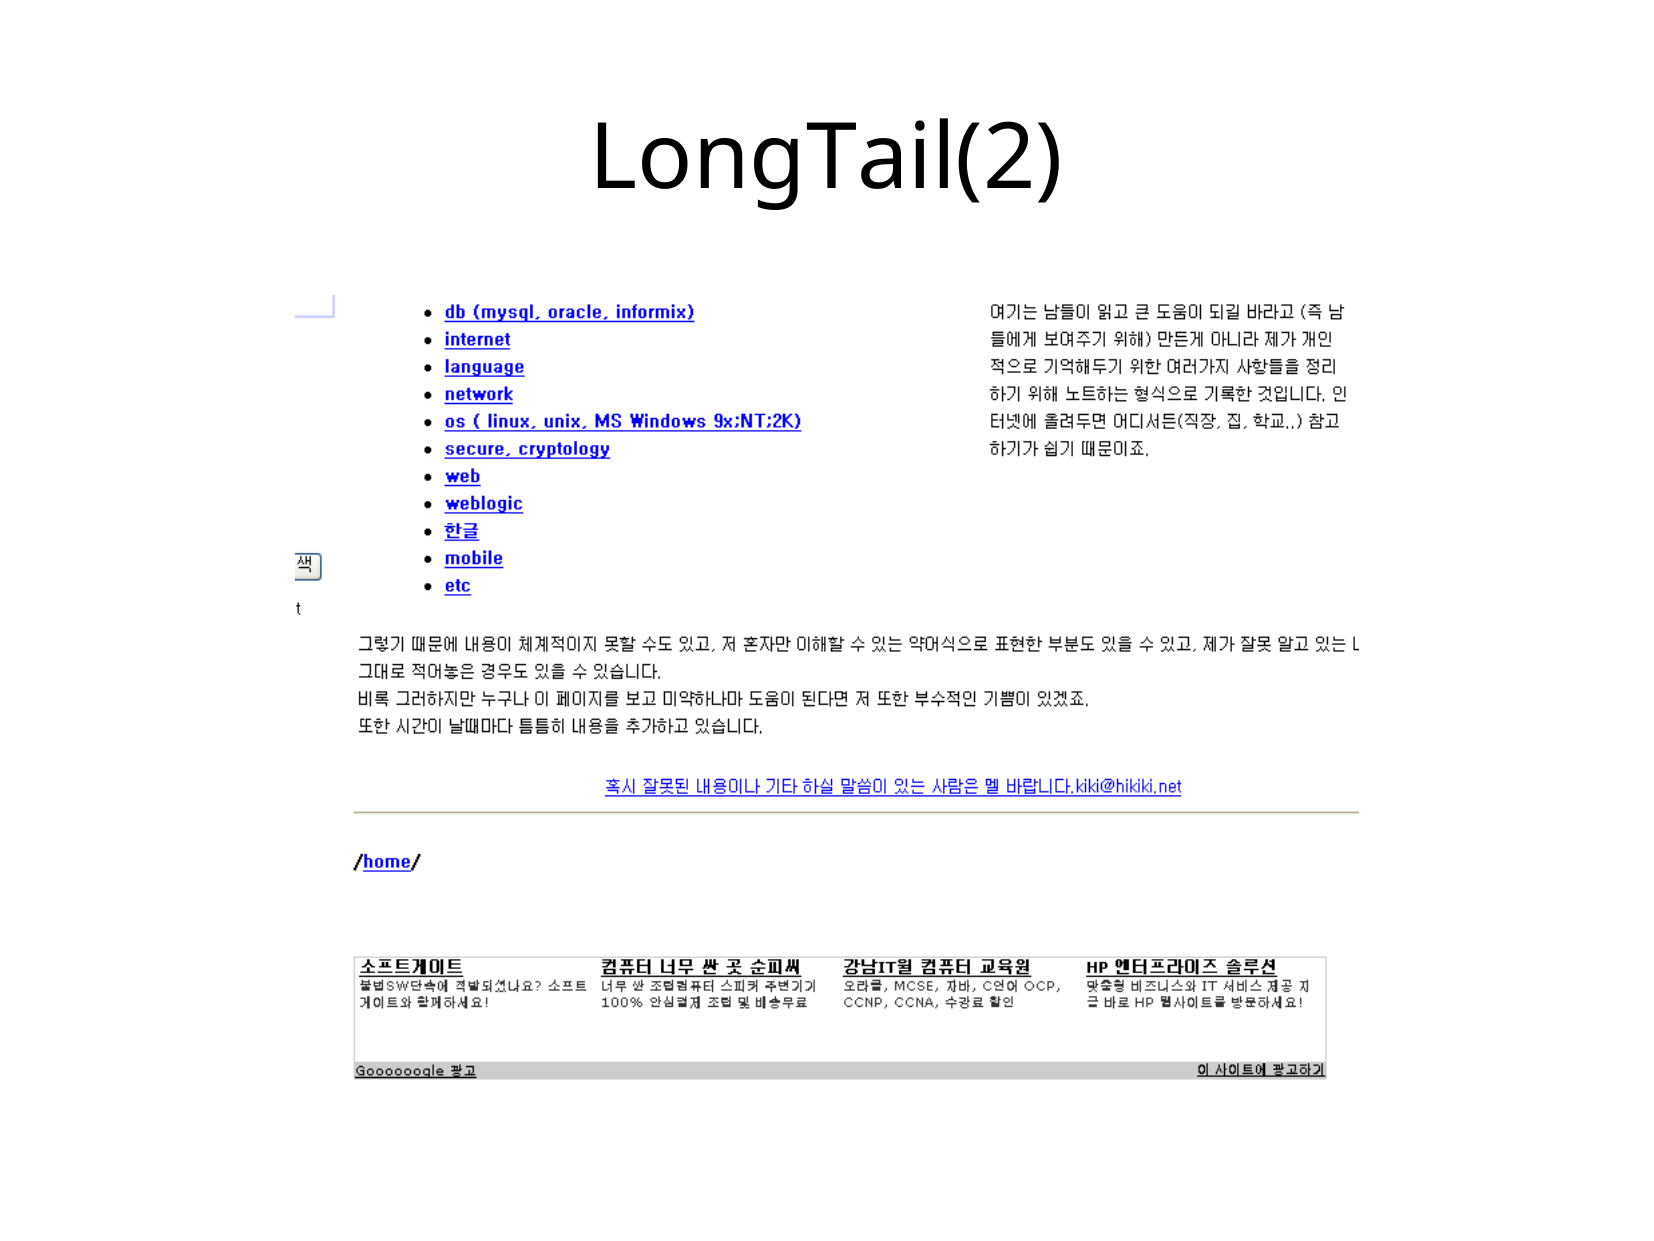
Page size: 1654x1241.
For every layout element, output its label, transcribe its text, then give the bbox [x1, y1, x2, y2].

title LongTail(2) [82, 49, 1571, 257]
picture [295, 295, 1359, 1118]
